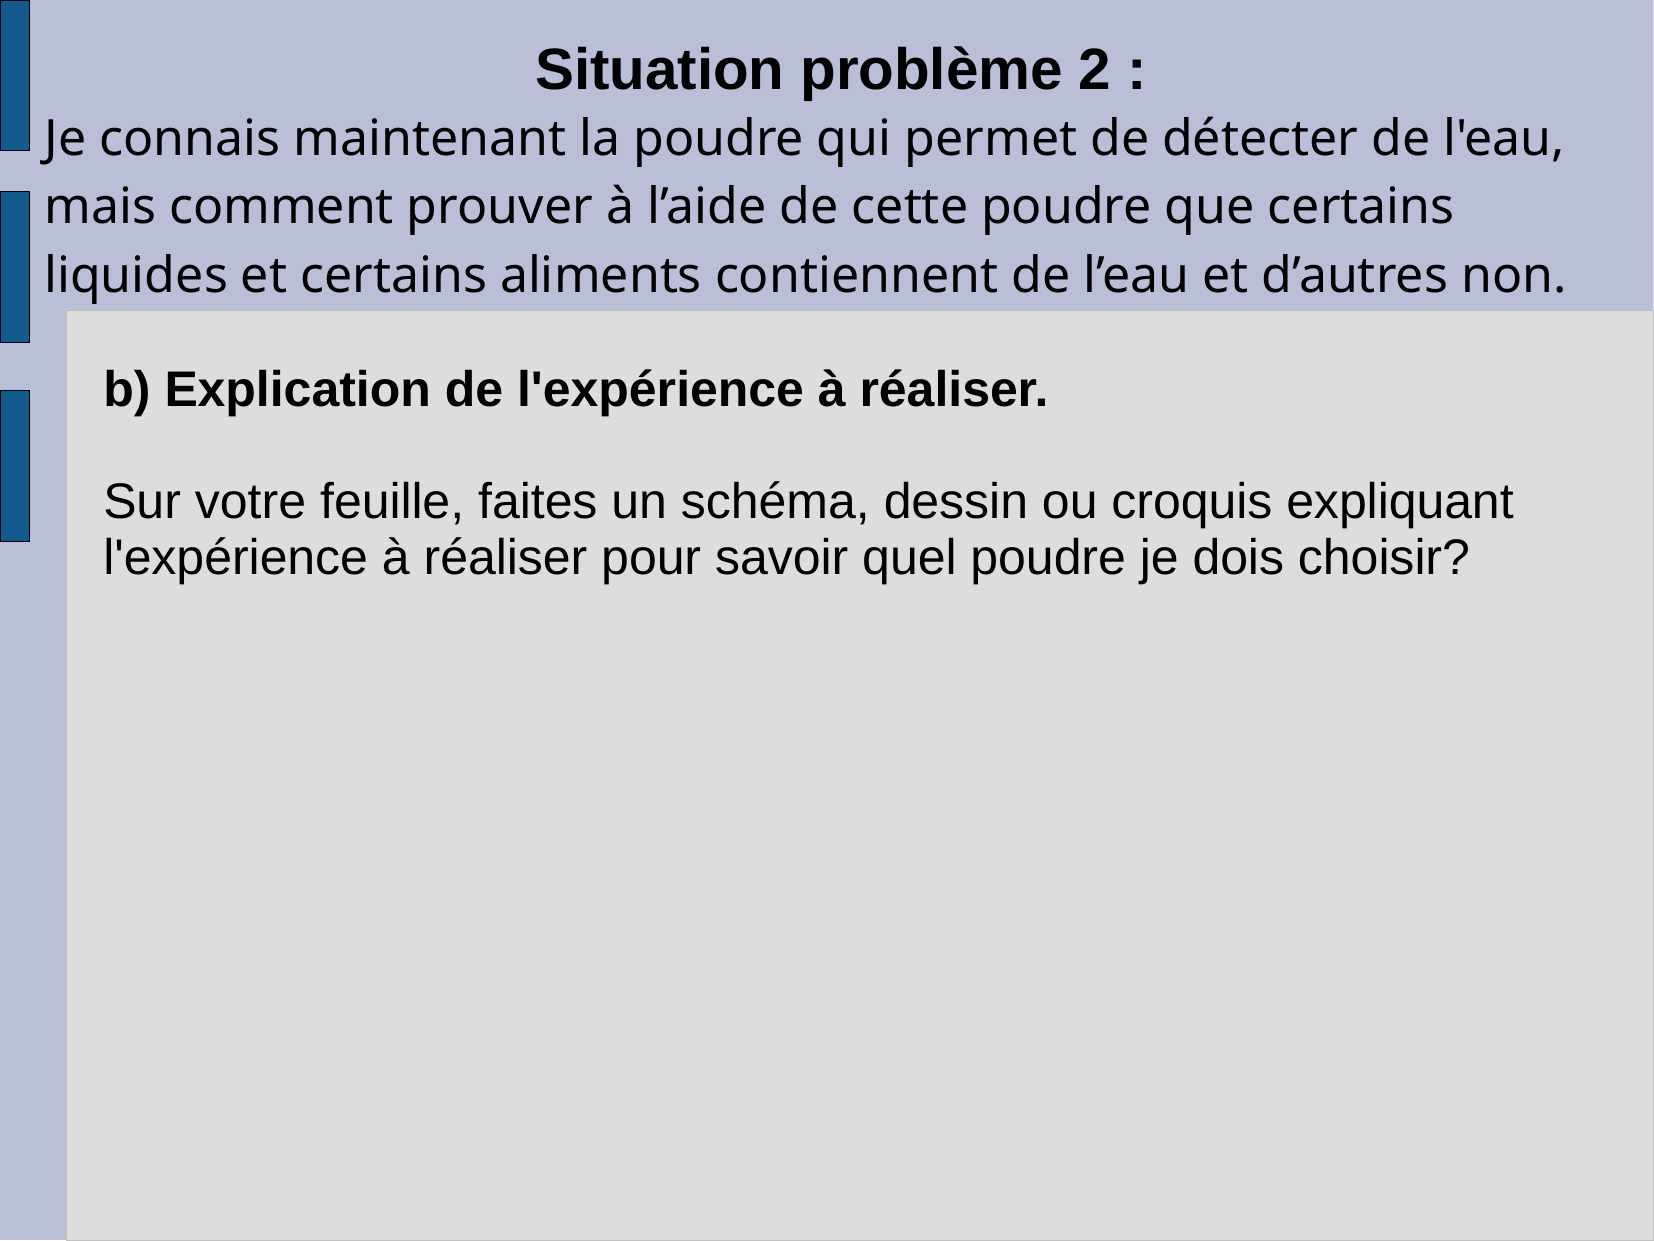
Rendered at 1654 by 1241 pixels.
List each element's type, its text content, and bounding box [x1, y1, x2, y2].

text_box b) Explication de l'expérience à réaliser. Sur votre feuille, faites un schéma, dessin ou croquis expliquant l'expérience à réaliser pour savoir quel poudre je dois choisir? [88, 354, 1595, 594]
text_box Situation problème 2 : Je connais maintenant la poudre qui permet de détecter de l'eau, mais comment prouver à l’aide de cette poudre que certains liquides et certains aliments contiennent de l’eau et d’autres non. [29, 29, 1654, 321]
